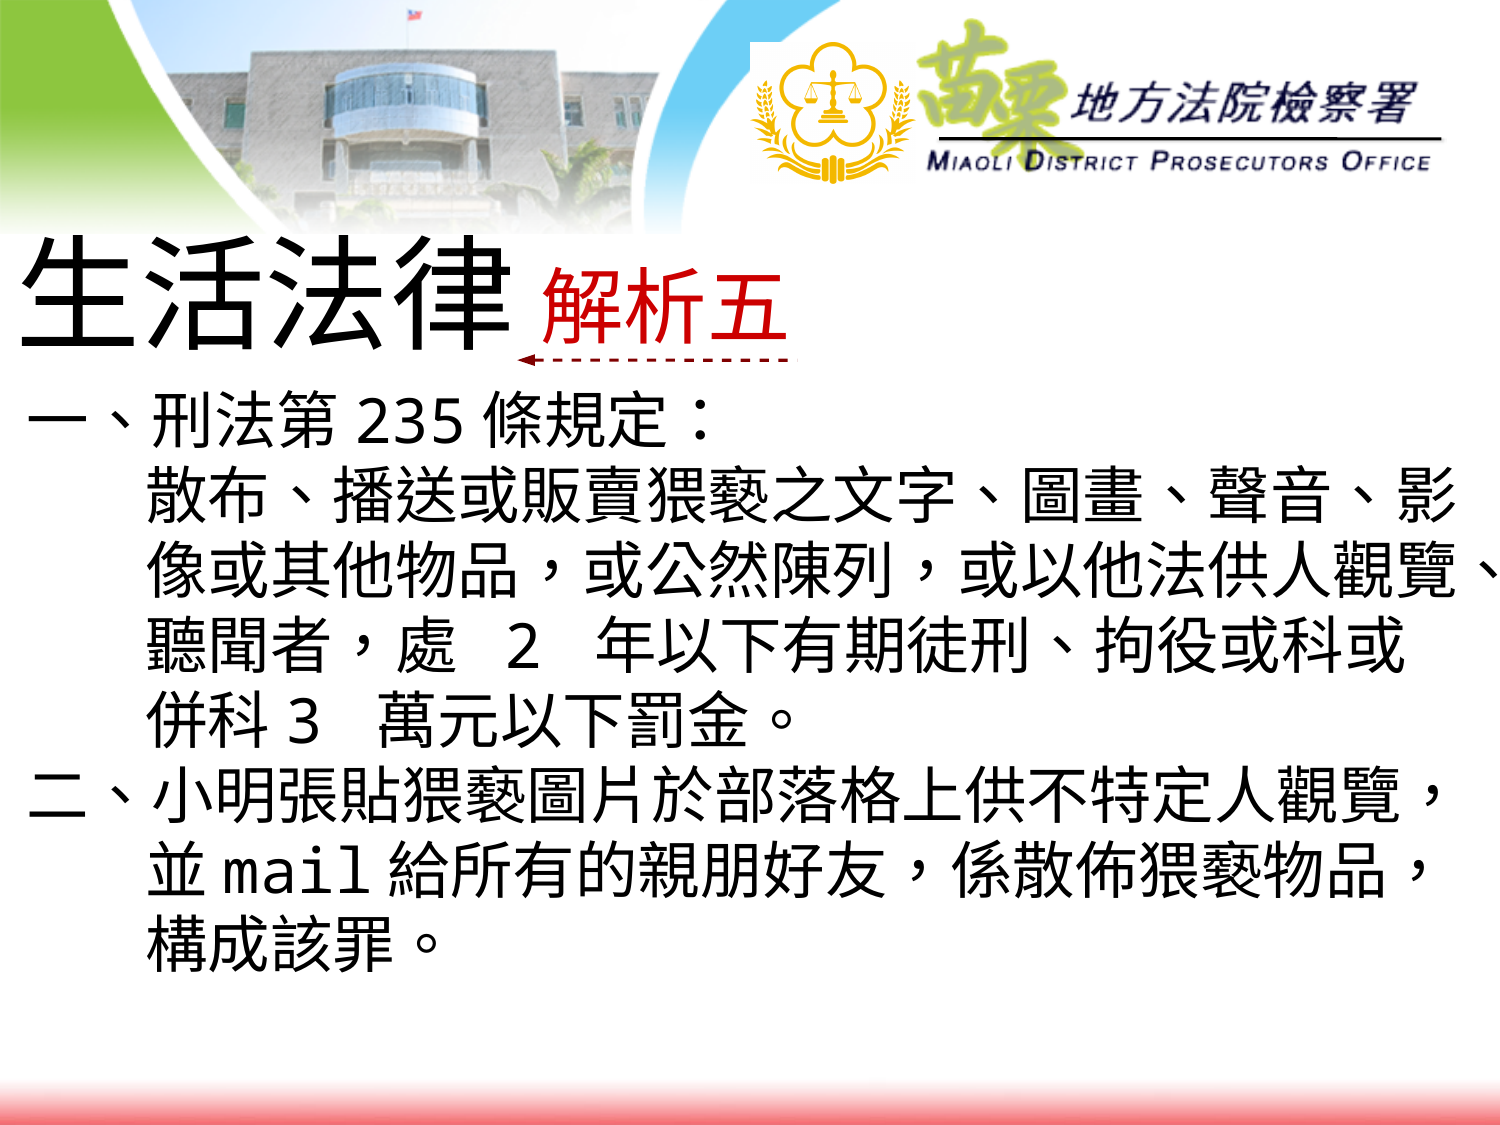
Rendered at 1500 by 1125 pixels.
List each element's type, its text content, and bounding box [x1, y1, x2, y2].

picture [0, 1026, 1500, 1125]
text_box 生活法律 [0, 208, 531, 374]
text_box 一、刑法第235條規定： 散布、播送或販賣猥褻之文字、圖畫、聲音、影像或其他物品，或公然陳列，或以他法供人觀覽、聽聞者，處 2 年以下有期徒刑、拘役或科或併科3 萬元以下罰金。 二、小明張貼猥褻圖片於部落格上供不特定人觀覽，並mail給所有的親朋好友，係散佈猥褻物品，構成該罪。 [12, 373, 1482, 988]
text_box 解析五 [525, 247, 805, 362]
